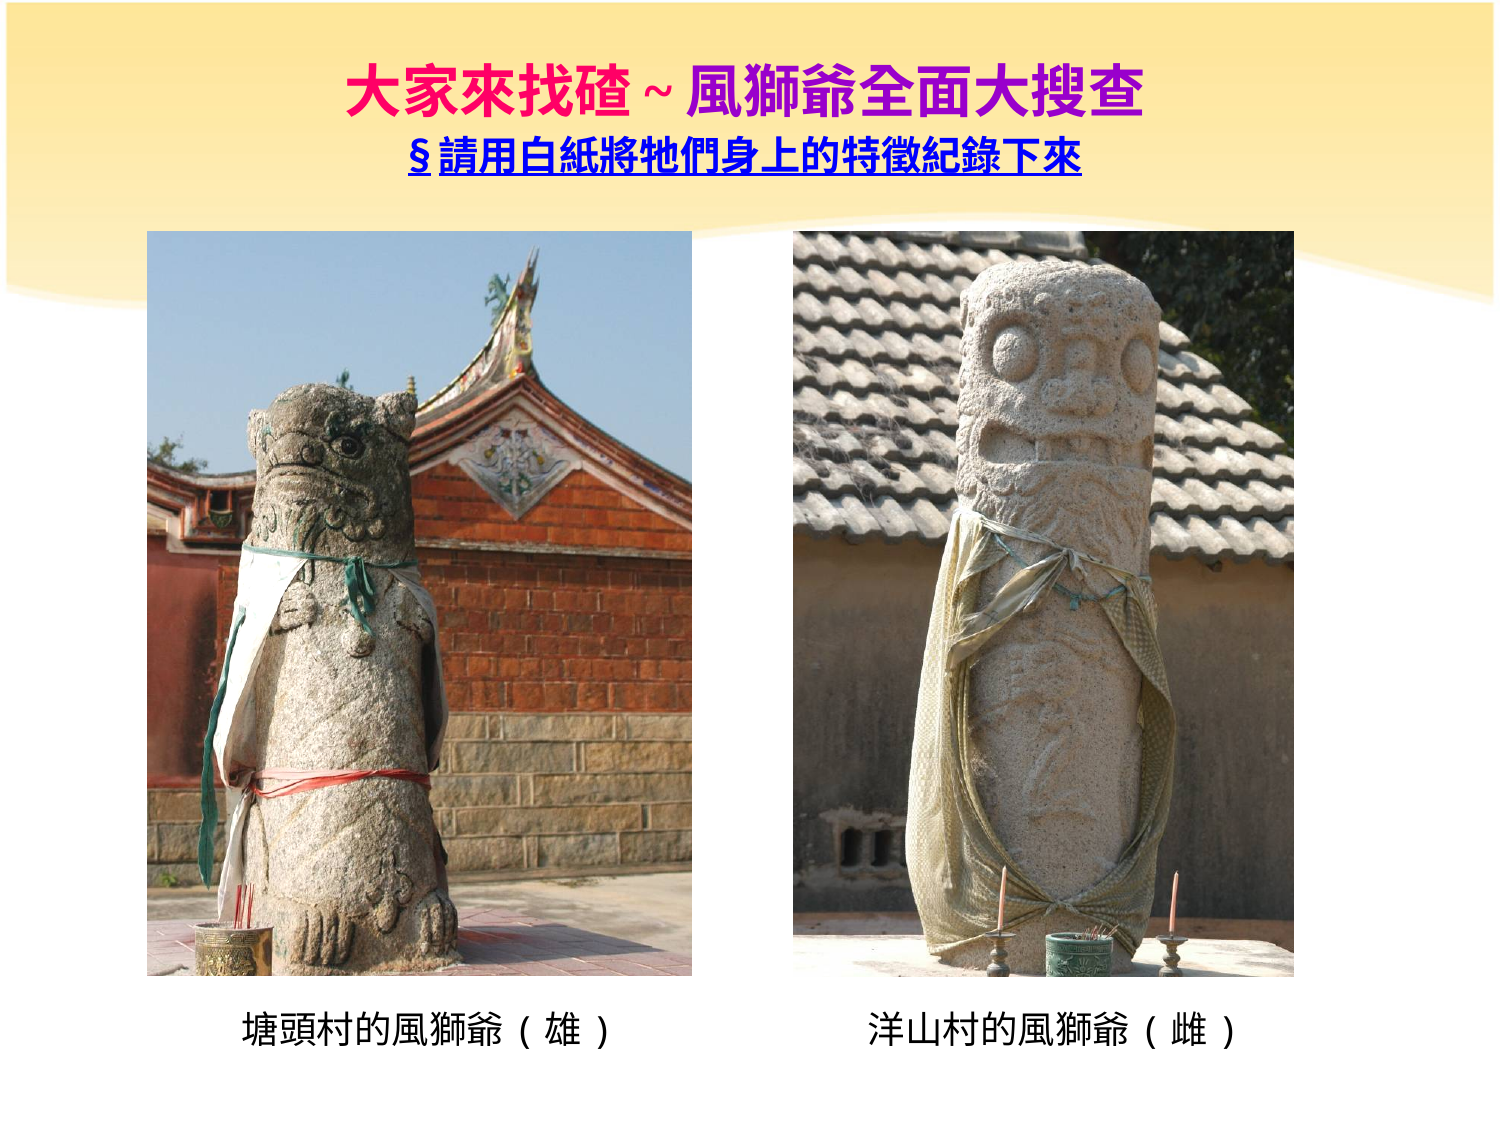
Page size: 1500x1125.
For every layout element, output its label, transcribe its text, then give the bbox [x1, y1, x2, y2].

text_box 塘頭村的風獅爺(雄) [226, 998, 632, 1059]
title 大家來找碴~風獅爺全面大搜查 §請用白紙將牠們身上的特徵紀錄下來 [70, 46, 1421, 188]
picture [0, 0, 1500, 1117]
text_box 洋山村的風獅爺(雌) [852, 998, 1258, 1059]
